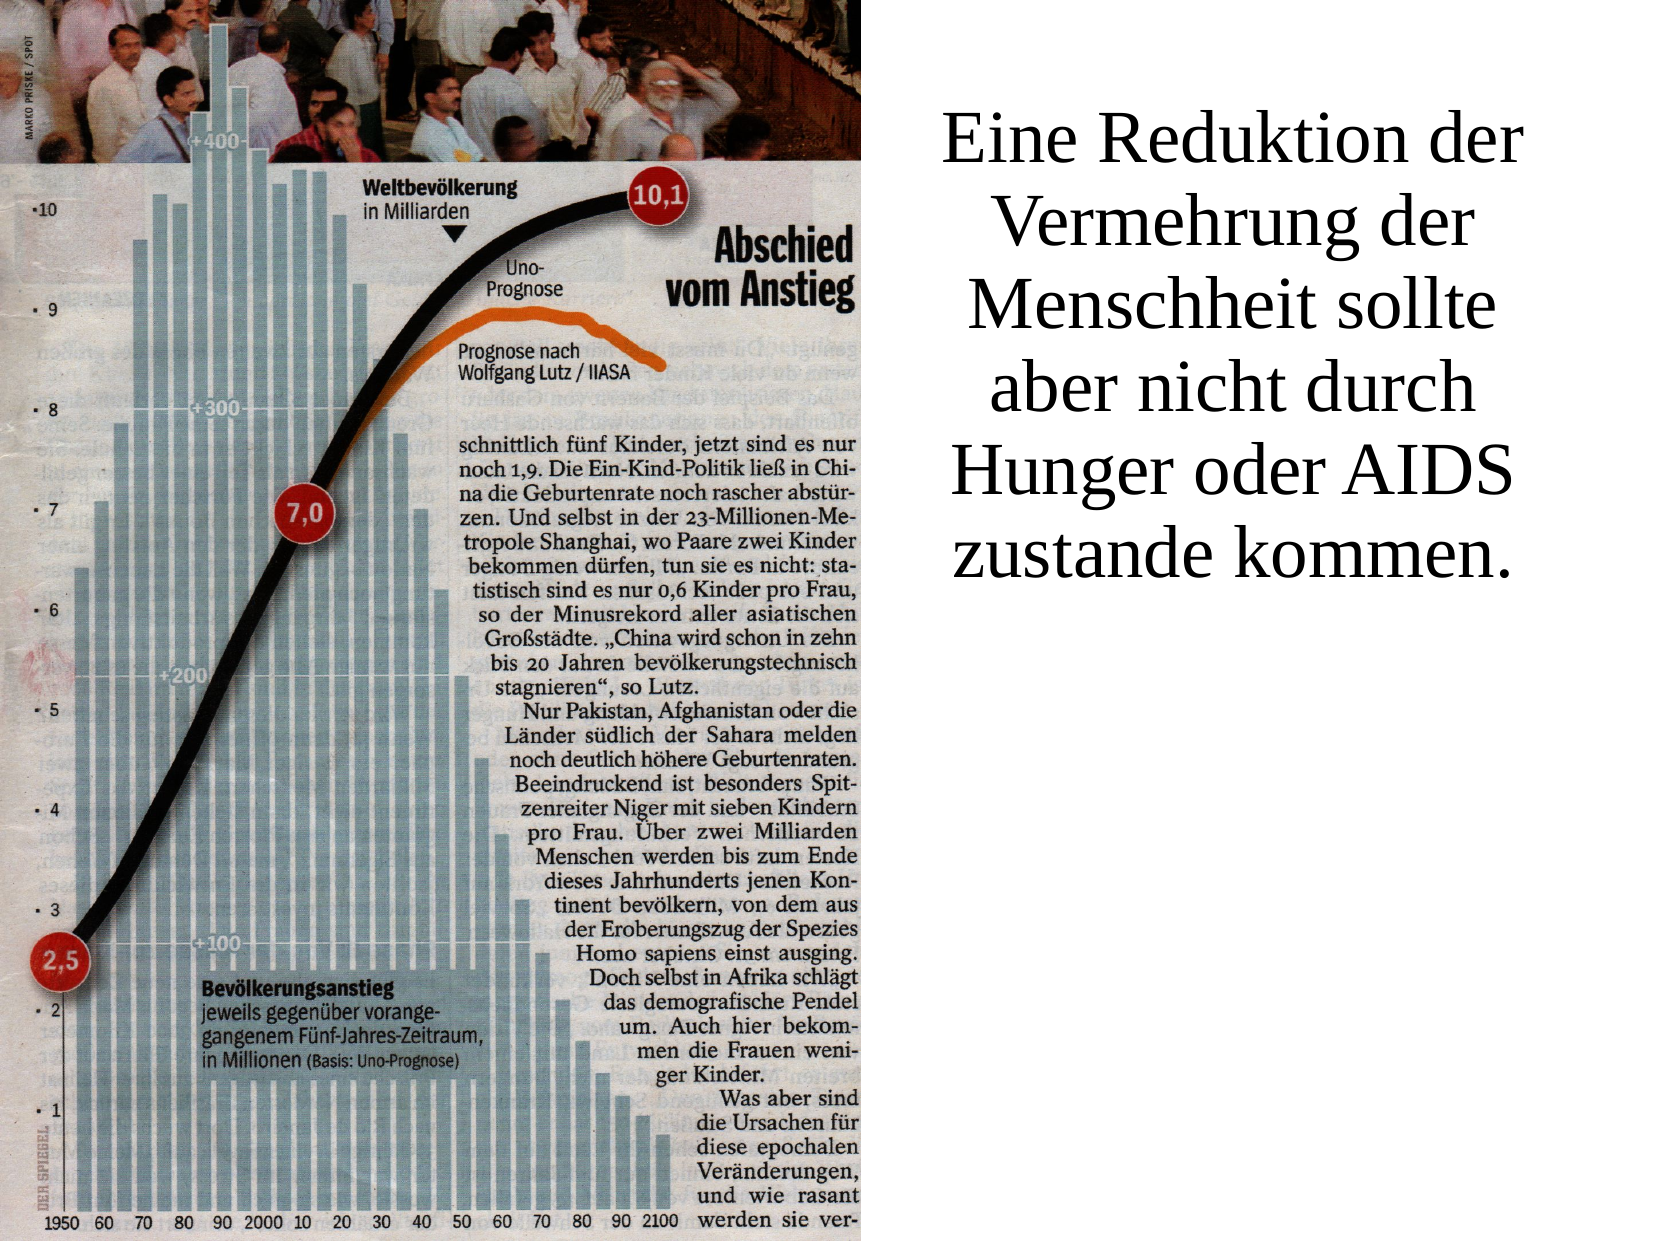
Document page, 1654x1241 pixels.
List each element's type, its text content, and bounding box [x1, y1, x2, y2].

text_box Eine Reduktion der Vermehrung der Menschheit sollte aber nicht durch Hunger oder AIDS zustande kommen. [927, 88, 1548, 602]
picture [0, 0, 861, 1241]
